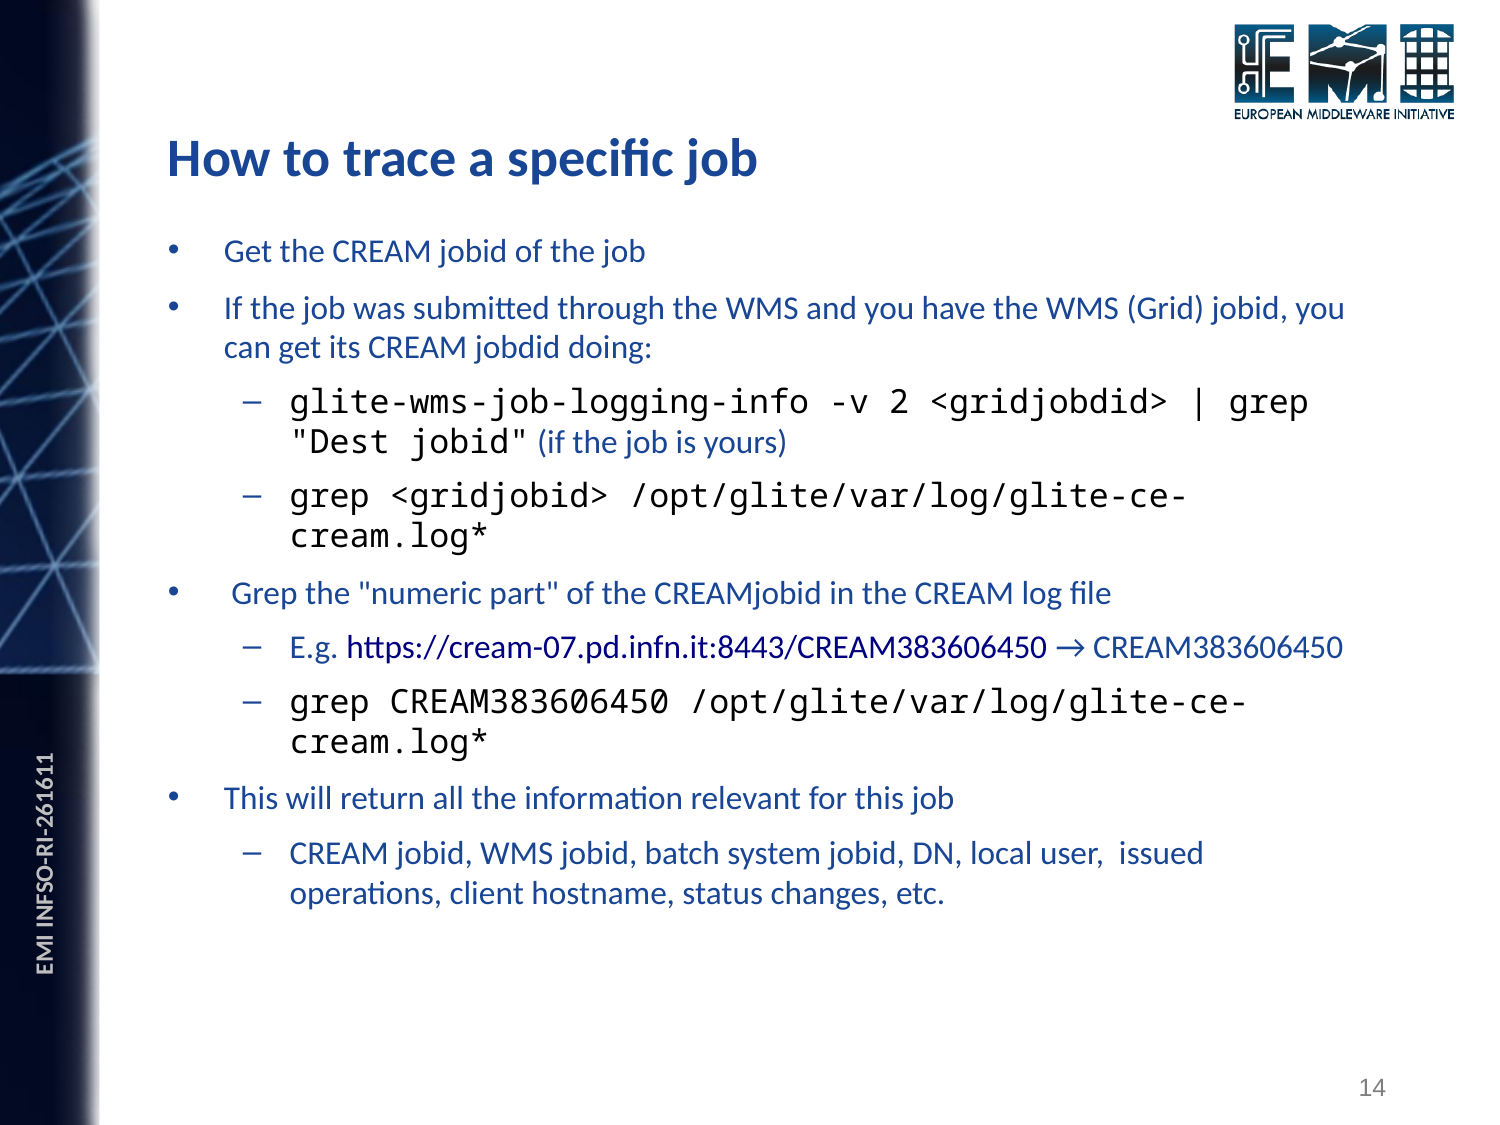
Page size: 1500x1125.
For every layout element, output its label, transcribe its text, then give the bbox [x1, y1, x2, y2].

picture [0, 0, 111, 1125]
list Get the CREAM jobid of the job If the job was submitted through the WMS and you have the WMS (Grid) jobid, you can get its CREAM jobdid doing: glite-wms-job-logging-info -v 2 <gridjobdid> | grep "Dest jobid" (if the job is yours) grep <gridjobid> /opt/glite/var/log/glite-ce-cream.log* Grep the "numeric part" of the CREAMjobid in the CREAM log file E.g. https://cream-07.pd.infn.it:8443/CREAM383606450 → CREAM383606450 grep CREAM383606450 /opt/glite/var/log/glite-ce-cream.log* This will return all the information relevant for this job CREAM jobid, WMS jobid, batch system jobid, DN, local user, issued operations, client hostname, status changes, etc. [153, 221, 1381, 1053]
picture [1185, 8, 1500, 140]
text_box <number> [1343, 1063, 1426, 1123]
text_box How to trace a specific job [153, 115, 1388, 196]
